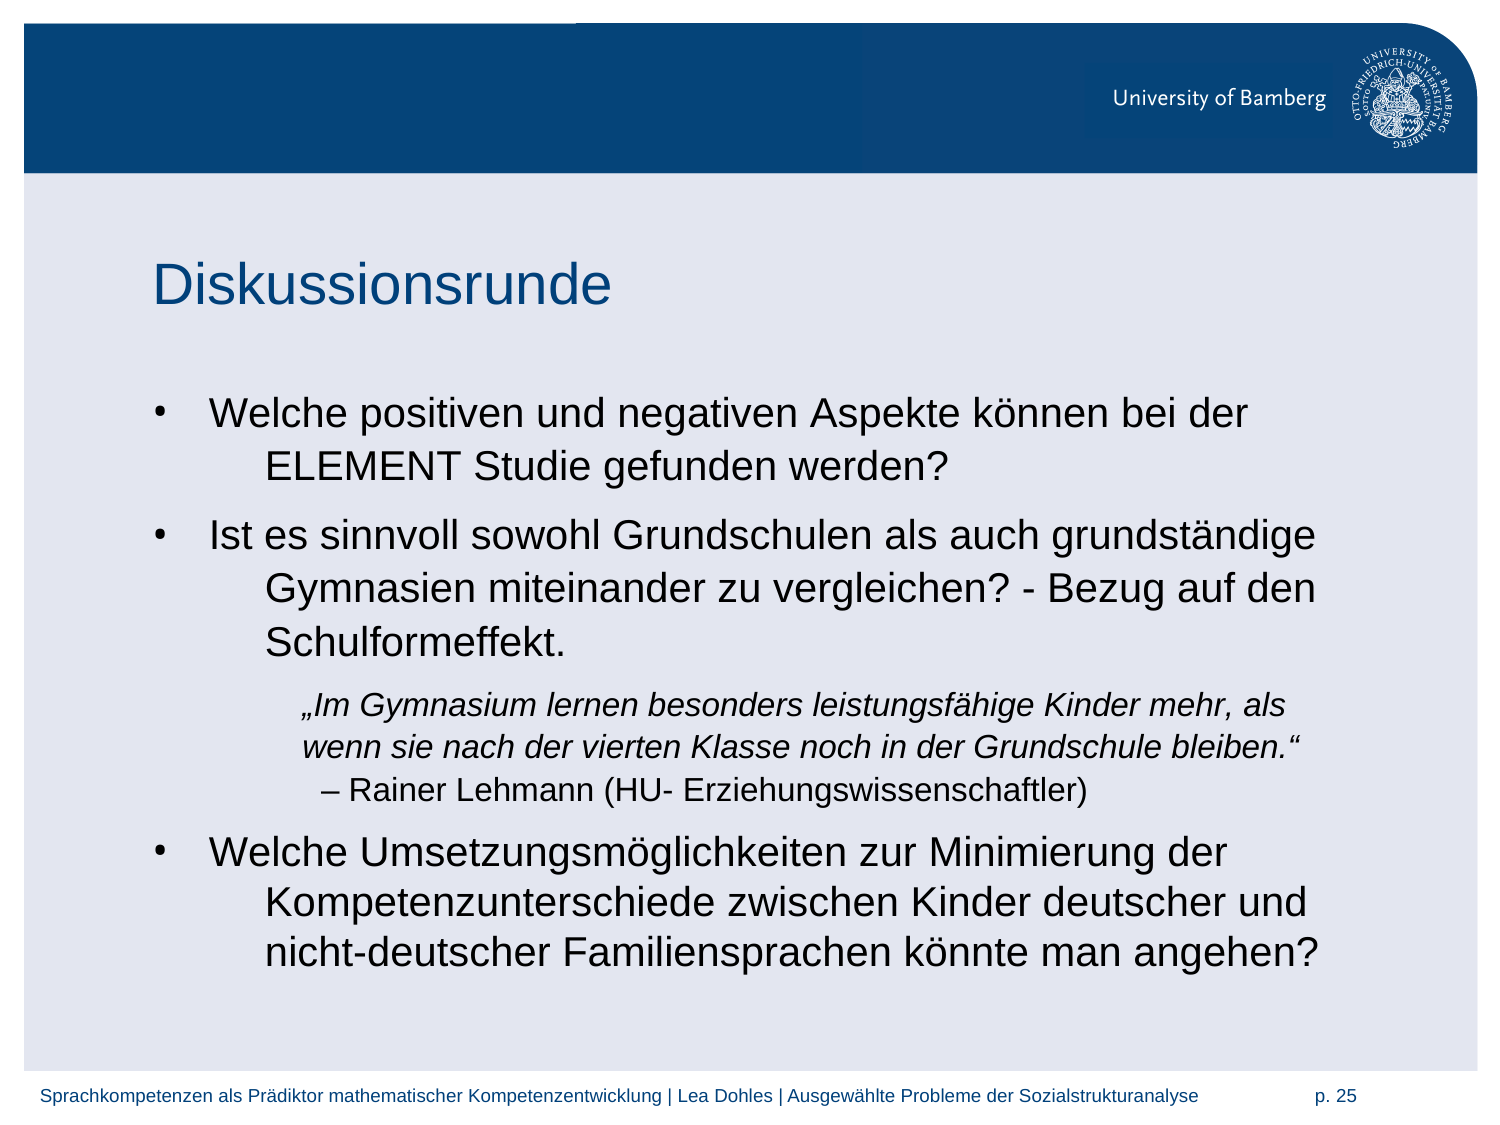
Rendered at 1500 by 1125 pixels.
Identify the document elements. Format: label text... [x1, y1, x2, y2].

title Diskussionsrunde [137, 187, 1363, 375]
list Welche positiven und negativen Aspekte können bei der ELEMENT Studie gefunden werden? Ist es sinnvoll sowohl Grundschulen als auch grundständige Gymnasien miteinander zu vergleichen? - Bezug auf den Schulformeffekt. „Im Gymnasium lernen besonders leistungsfähige Kinder mehr, als wenn sie nach der vierten Klasse noch in der Grundschule bleiben.“ – Rainer Lehmann (HU- Erziehungswissenschaftler) Welche Umsetzungsmöglichkeiten zur Minimierung der Kompetenzunterschiede zwischen Kinder deutscher und nicht-deutscher Familiensprachen könnte man angehen? [137, 375, 1363, 1024]
